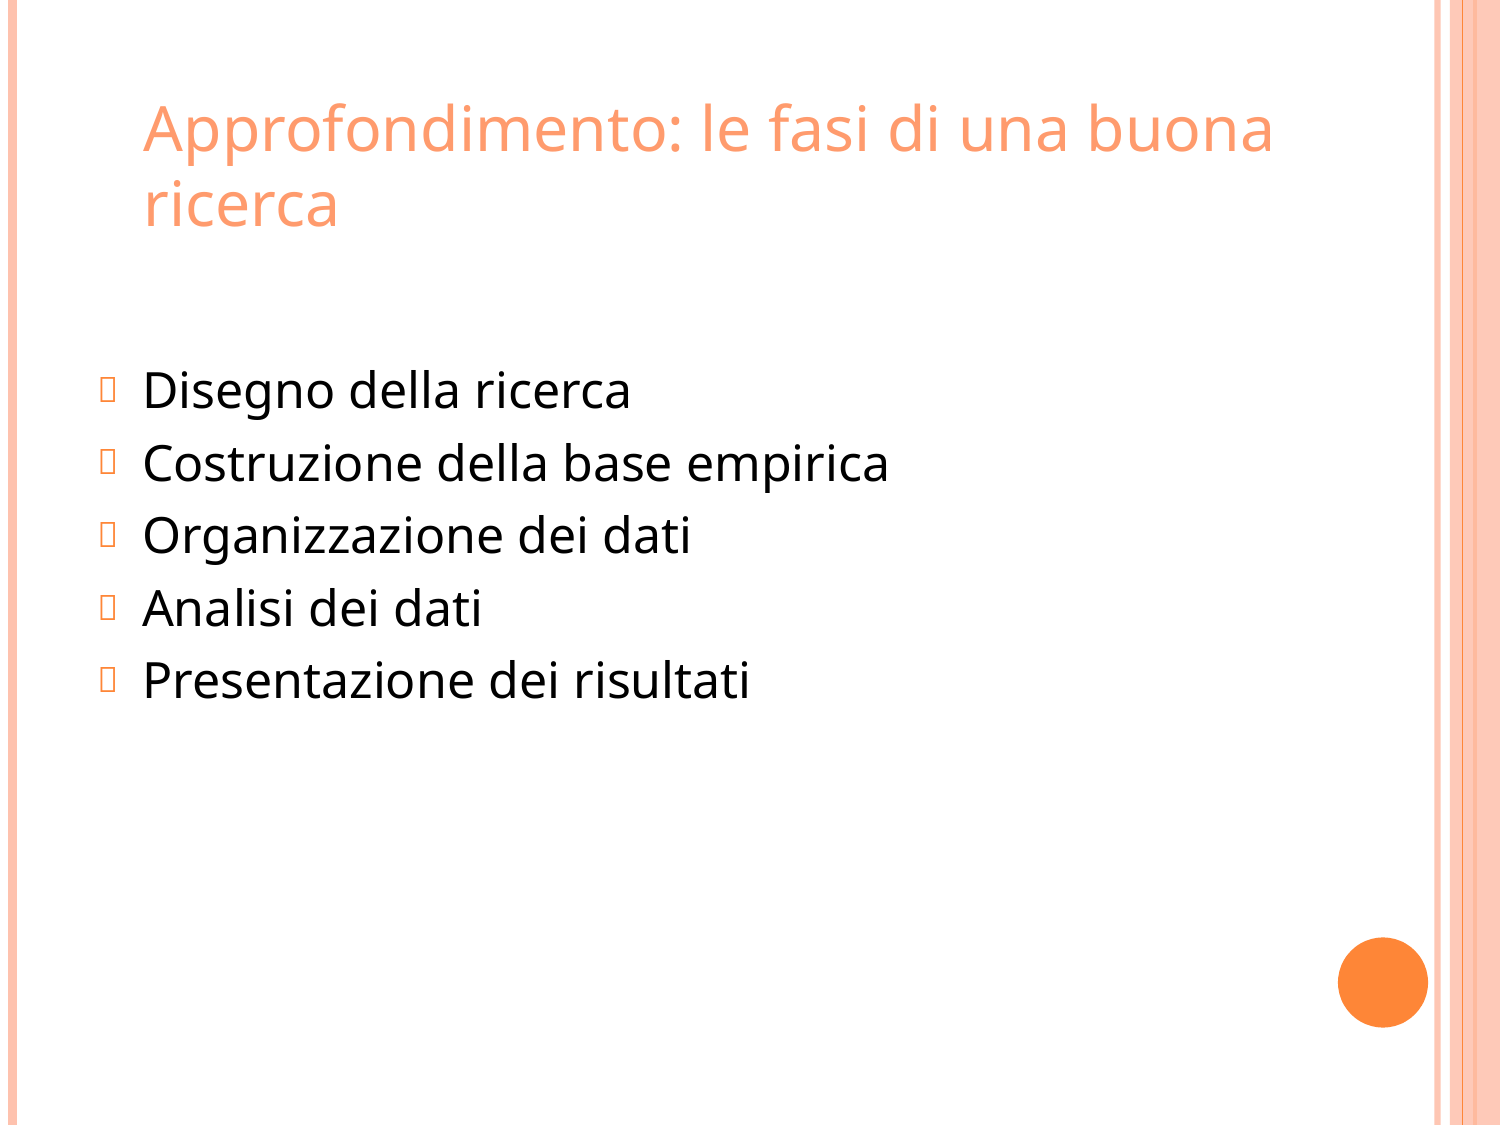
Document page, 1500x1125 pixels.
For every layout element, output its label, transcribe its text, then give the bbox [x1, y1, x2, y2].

list Disegno della ricerca Costruzione della base empirica Organizzazione dei dati Analisi dei dati Presentazione dei risultati [82, 351, 1425, 856]
title Approfondimento: le fasi di una buona ricerca [128, 82, 1472, 255]
